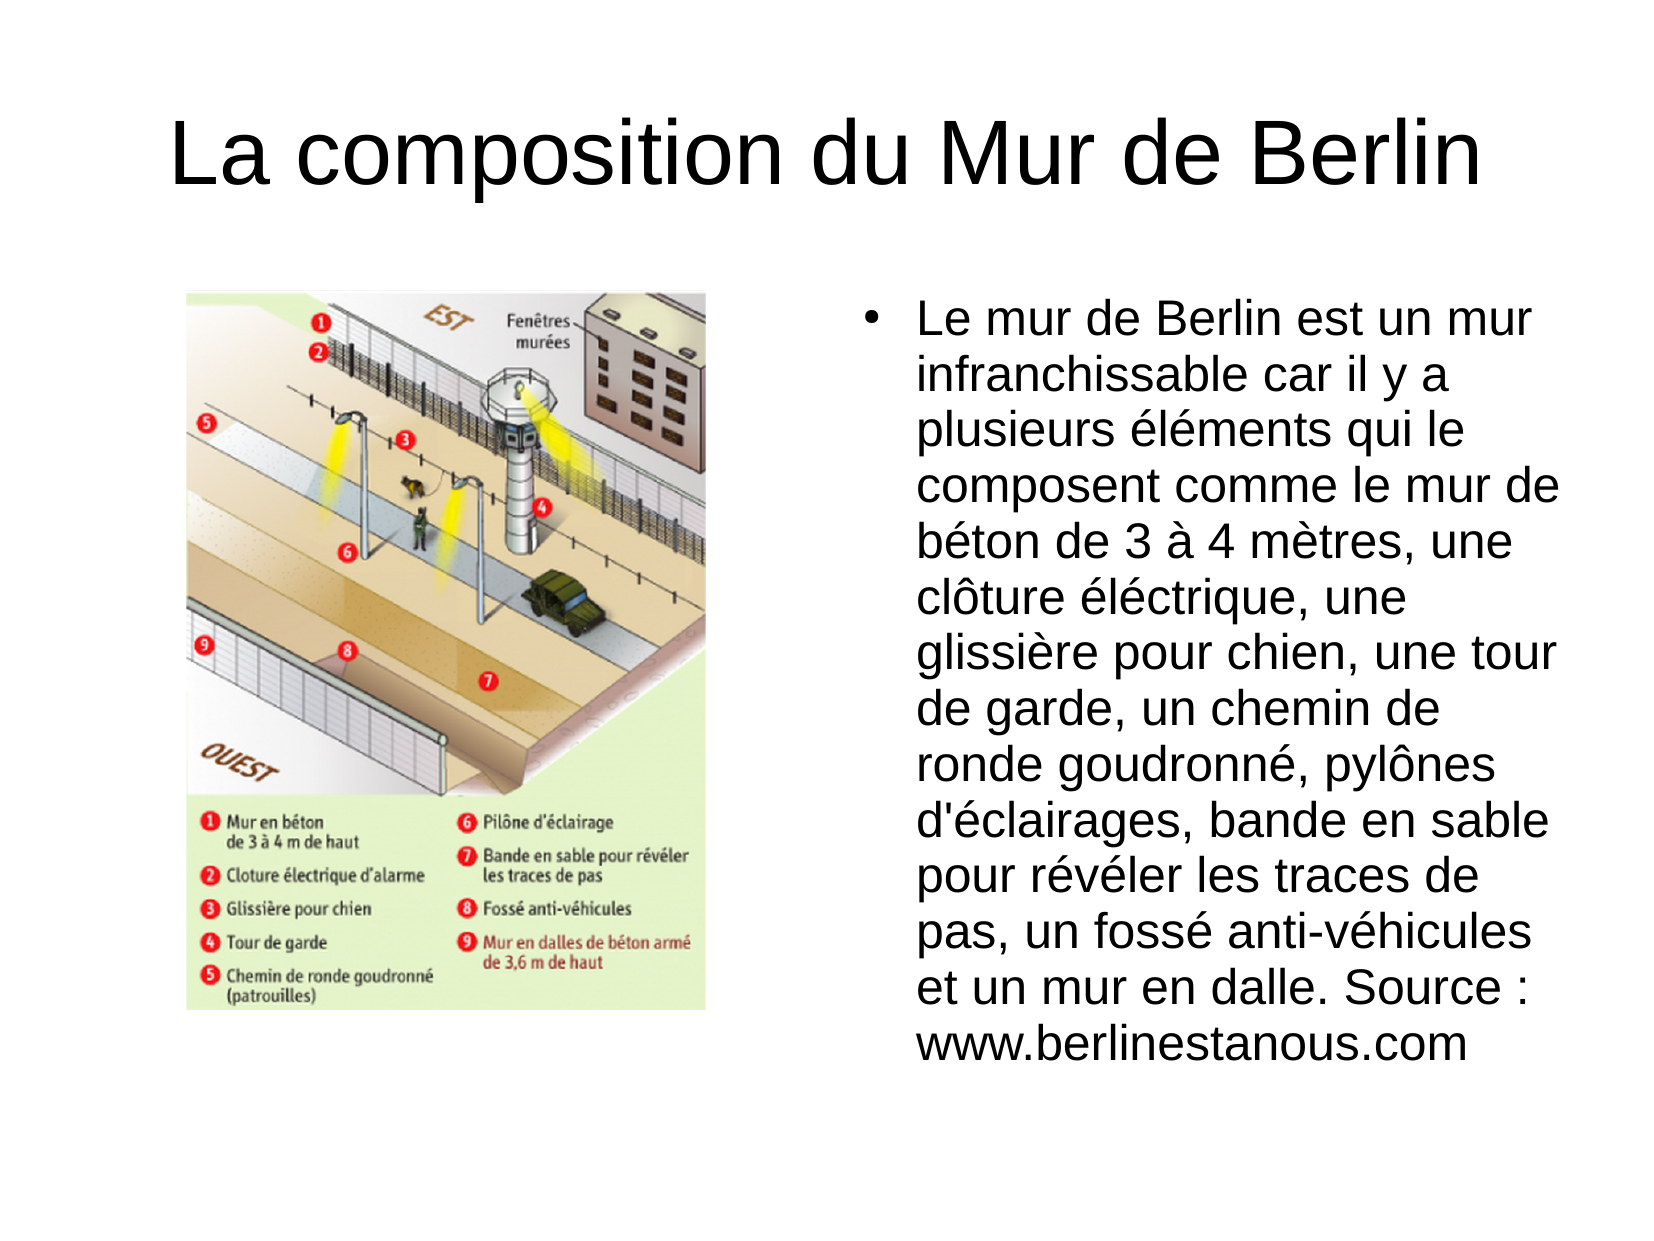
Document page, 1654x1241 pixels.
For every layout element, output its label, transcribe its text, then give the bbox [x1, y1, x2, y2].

title La composition du Mur de Berlin [82, 49, 1571, 257]
list Le mur de Berlin est un mur infranchissable car il y a plusieurs éléments qui le composent comme le mur de béton de 3 à 4 mètres, une clôture éléctrique, une glissière pour chien, une tour de garde, un chemin de ronde goudronné, pylônes d'éclairages, bande en sable pour révéler les traces de pas, un fossé anti-véhicules et un mur en dalle. Source : www.berlinestanous.com [845, 290, 1572, 1010]
picture [186, 290, 706, 1010]
